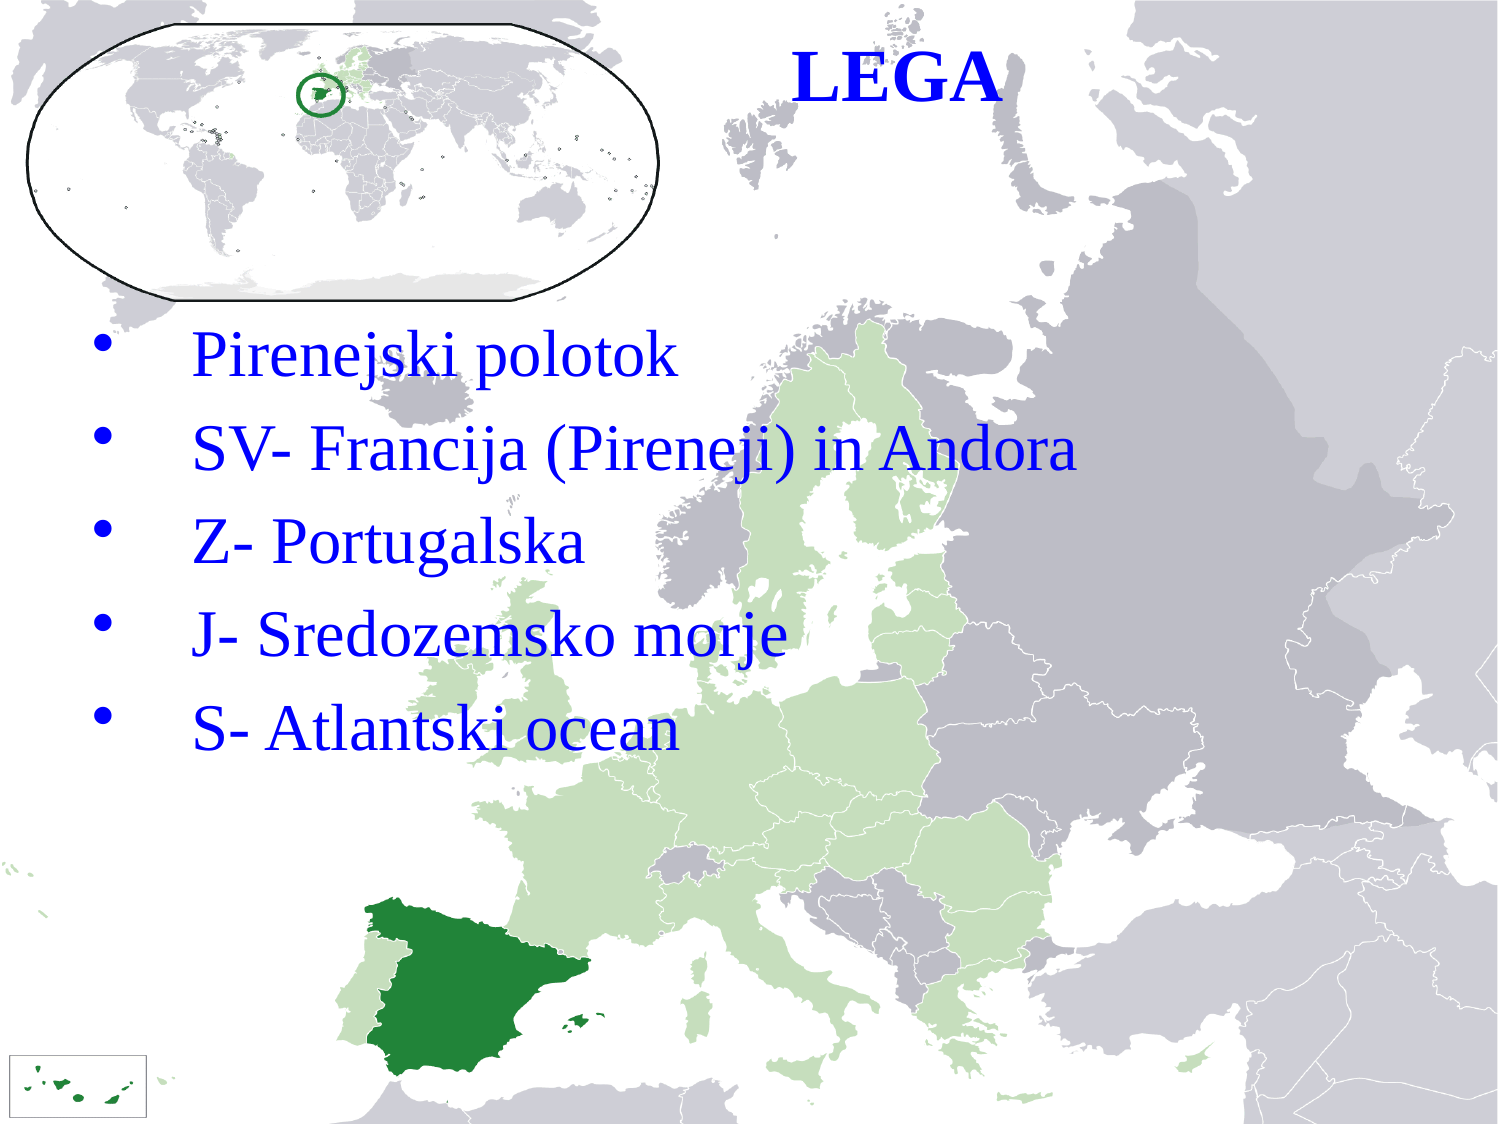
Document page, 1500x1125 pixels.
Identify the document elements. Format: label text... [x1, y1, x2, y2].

list Pirenejski polotok SV- Francija (Pireneji) in Andora Z- Portugalska J- Sredozemsko morje S- Atlantski ocean [76, 302, 1427, 1045]
picture [0, 0, 1500, 1125]
text_box LEGA [643, 19, 1152, 263]
